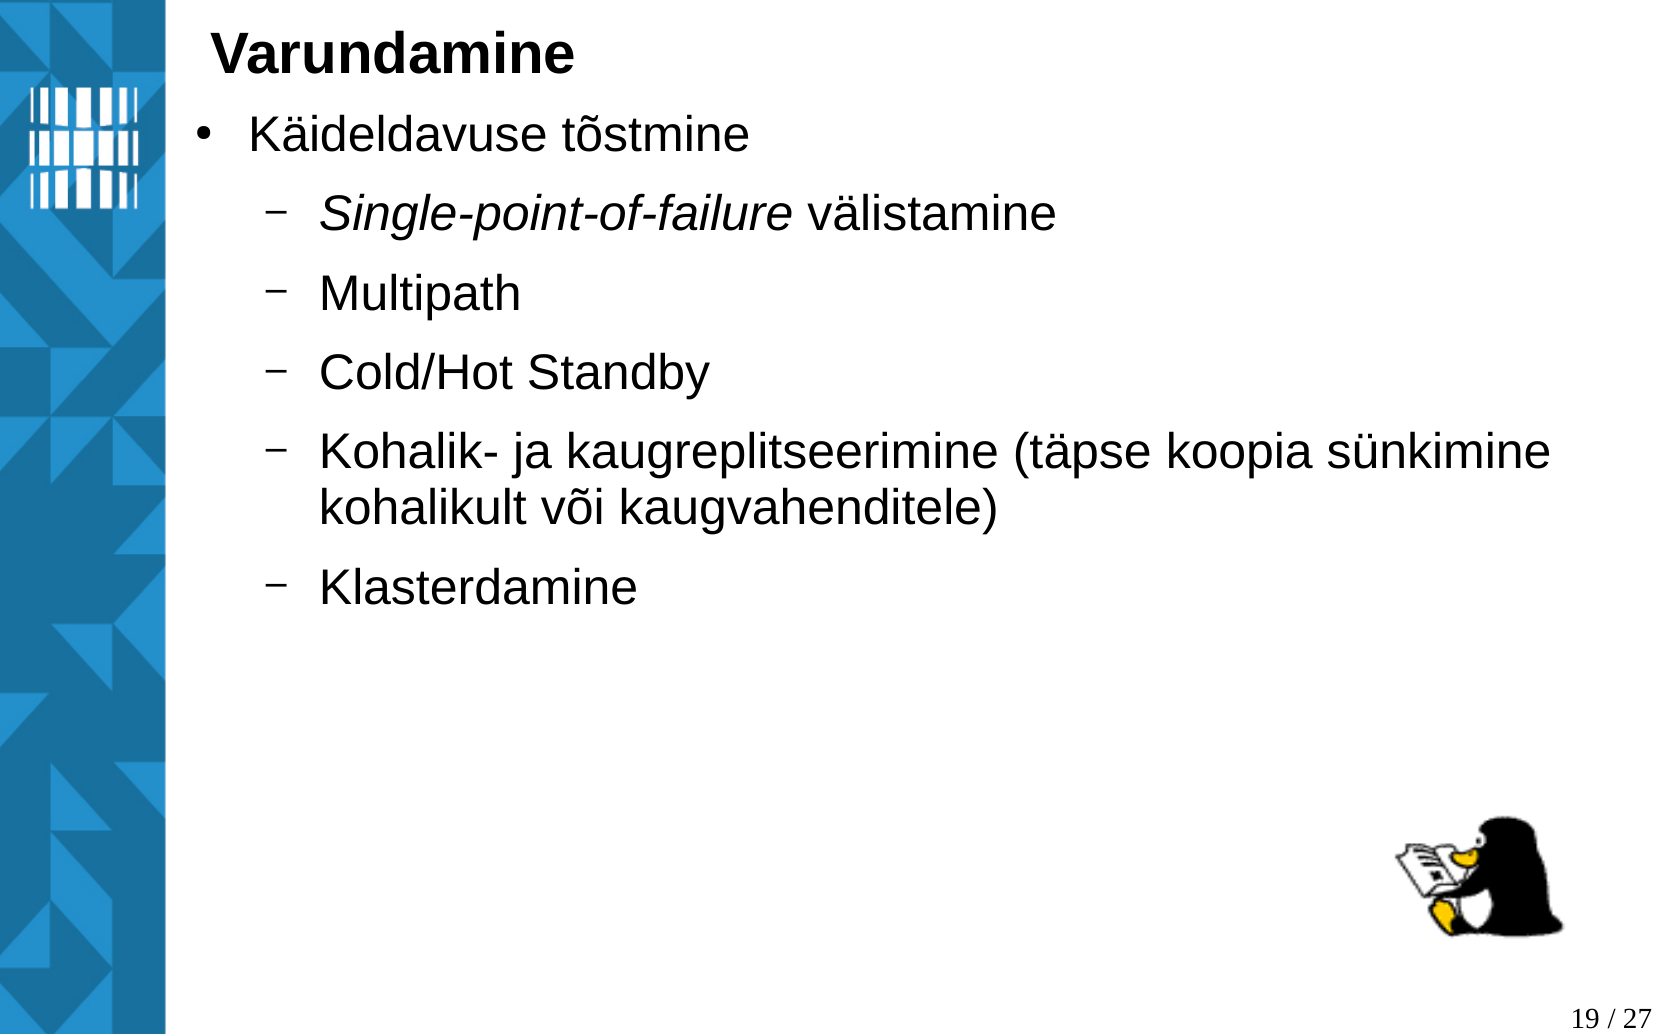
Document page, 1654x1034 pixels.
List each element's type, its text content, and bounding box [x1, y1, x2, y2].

list Käideldavuse tõstmine Single-point-of-failure välistamine Multipath Cold/Hot Standby Kohalik- ja kaugreplitseerimine (täpse koopia sünkimine kohalikult või kaugvahenditele) Klasterdamine [177, 106, 1595, 709]
picture [1381, 779, 1583, 947]
title Varundamine [210, 11, 709, 95]
